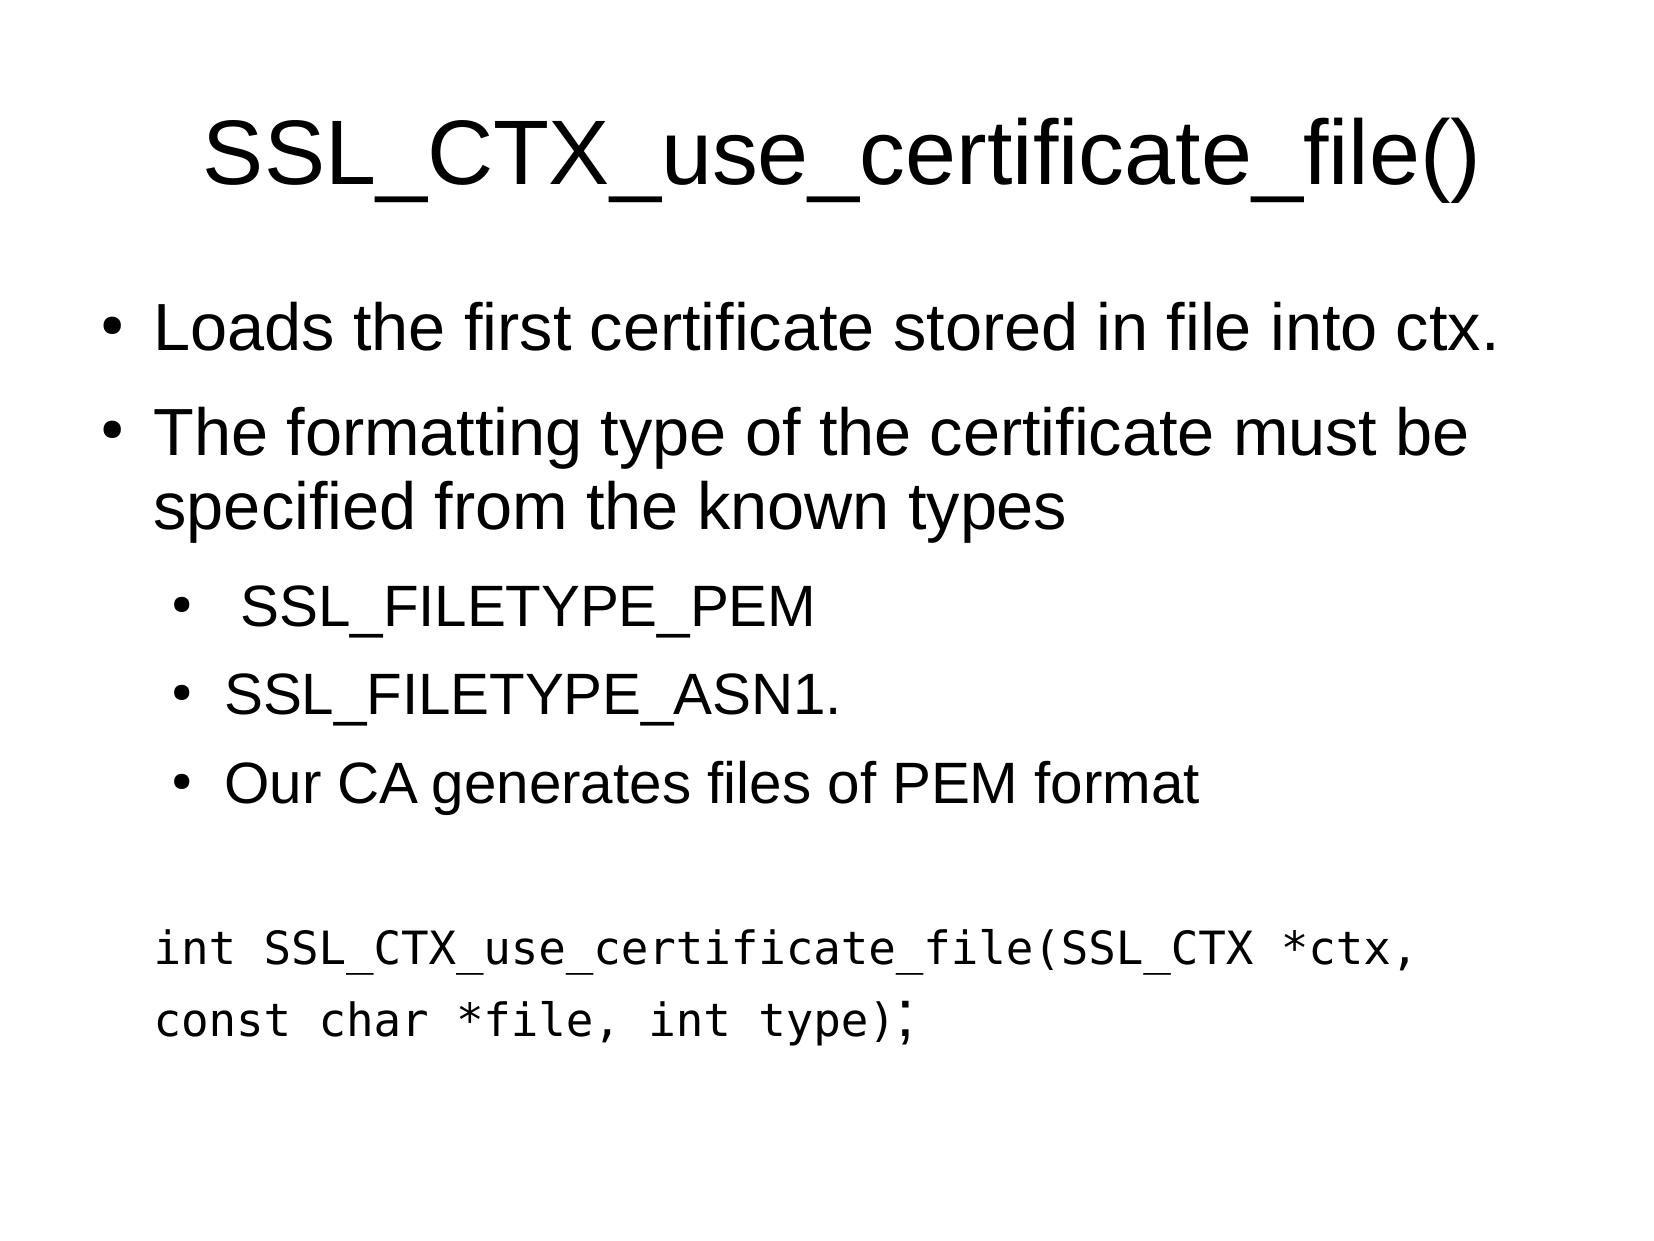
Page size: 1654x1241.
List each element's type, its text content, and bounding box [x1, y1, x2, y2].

title SSL_CTX_use_certificate_file() [82, 56, 1571, 250]
list Loads the first certificate stored in file into ctx. The formatting type of the certificate must be specified from the known types SSL_FILETYPE_PEM SSL_FILETYPE_ASN1. Our CA generates files of PEM format int SSL_CTX_use_certificate_file(SSL_CTX *ctx, const char *file, int type); [82, 290, 1571, 1109]
